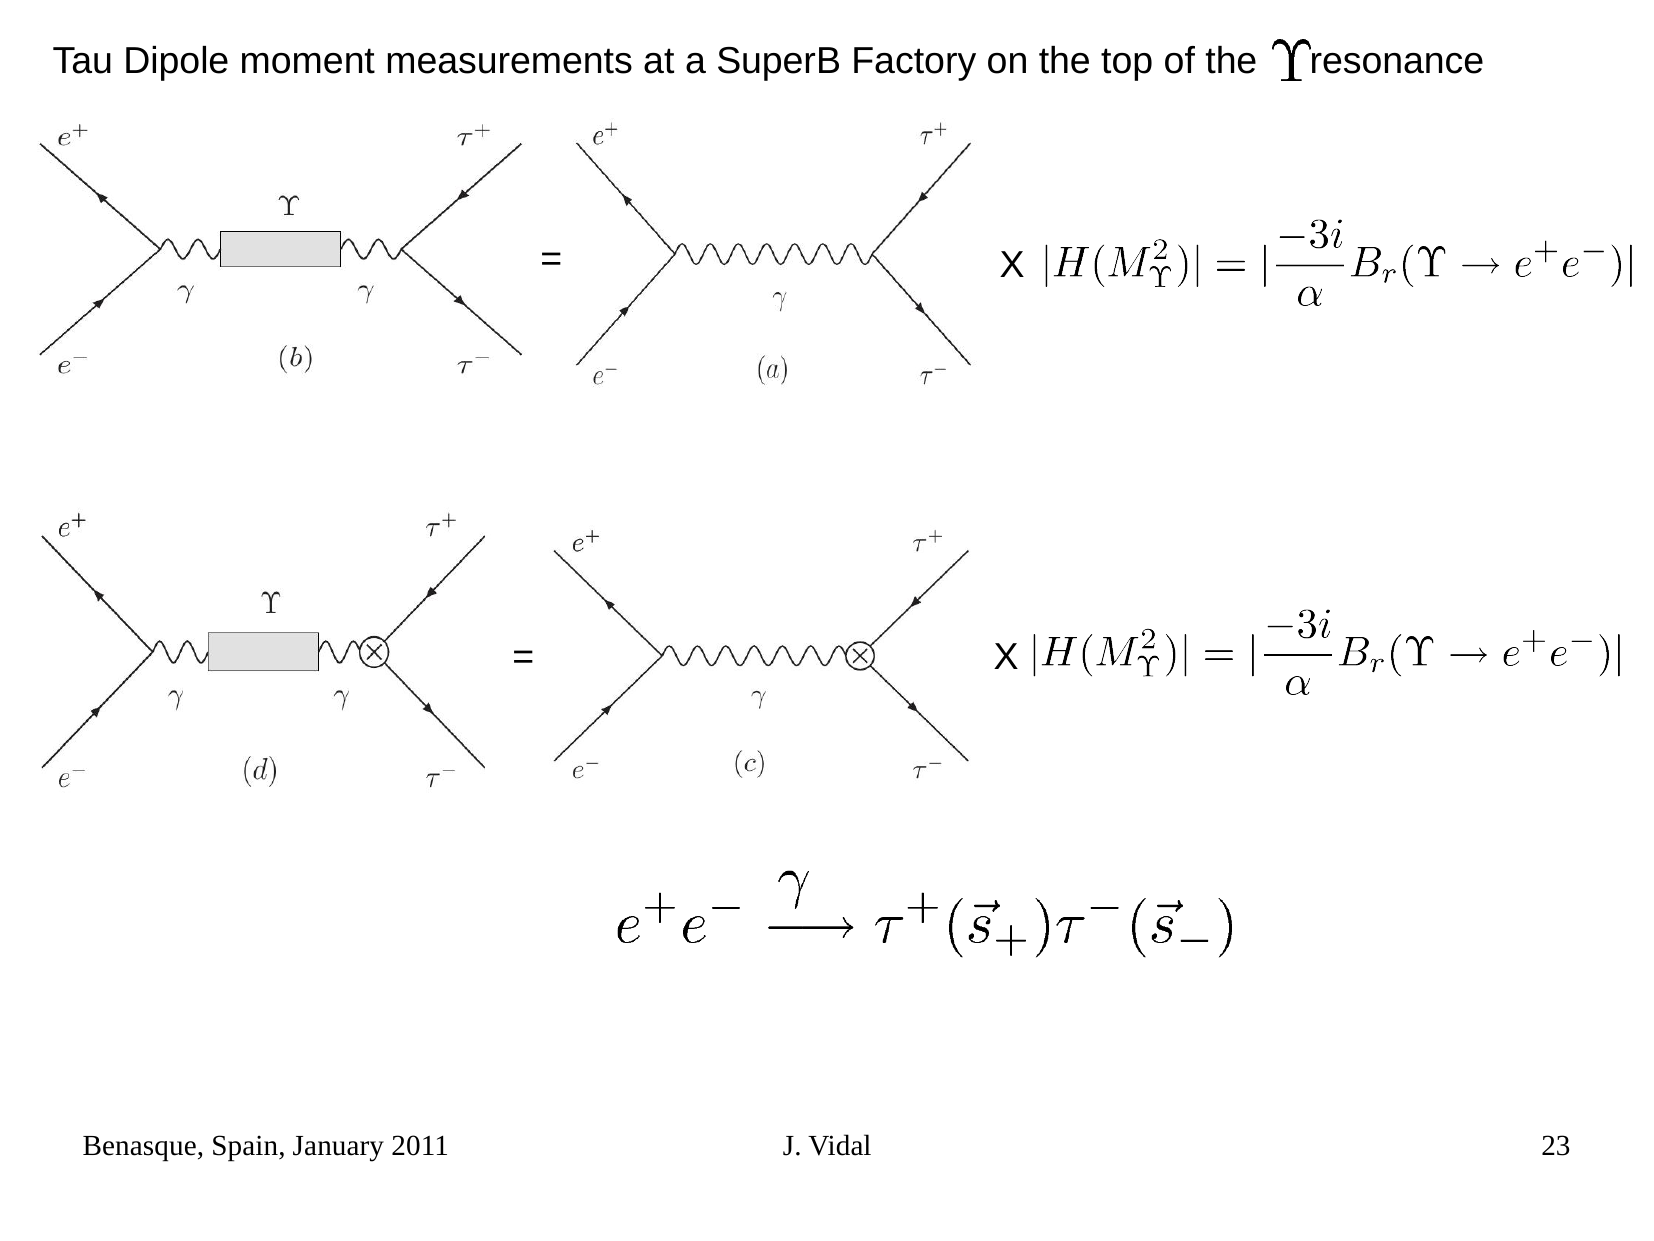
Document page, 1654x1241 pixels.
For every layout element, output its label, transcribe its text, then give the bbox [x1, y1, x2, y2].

text_box X [984, 236, 1033, 294]
picture [1264, 36, 1317, 89]
text_box = [497, 628, 550, 686]
text_box Tau Dipole moment measurements at a SuperB Factory on the top of the resonance [38, 31, 1511, 89]
picture [17, 118, 532, 384]
text_box X [978, 628, 1021, 686]
picture [566, 118, 987, 396]
picture [1033, 214, 1648, 308]
text_box = [525, 230, 578, 288]
picture [1021, 604, 1636, 697]
picture [23, 501, 502, 798]
picture [537, 519, 981, 786]
picture [610, 863, 1241, 962]
